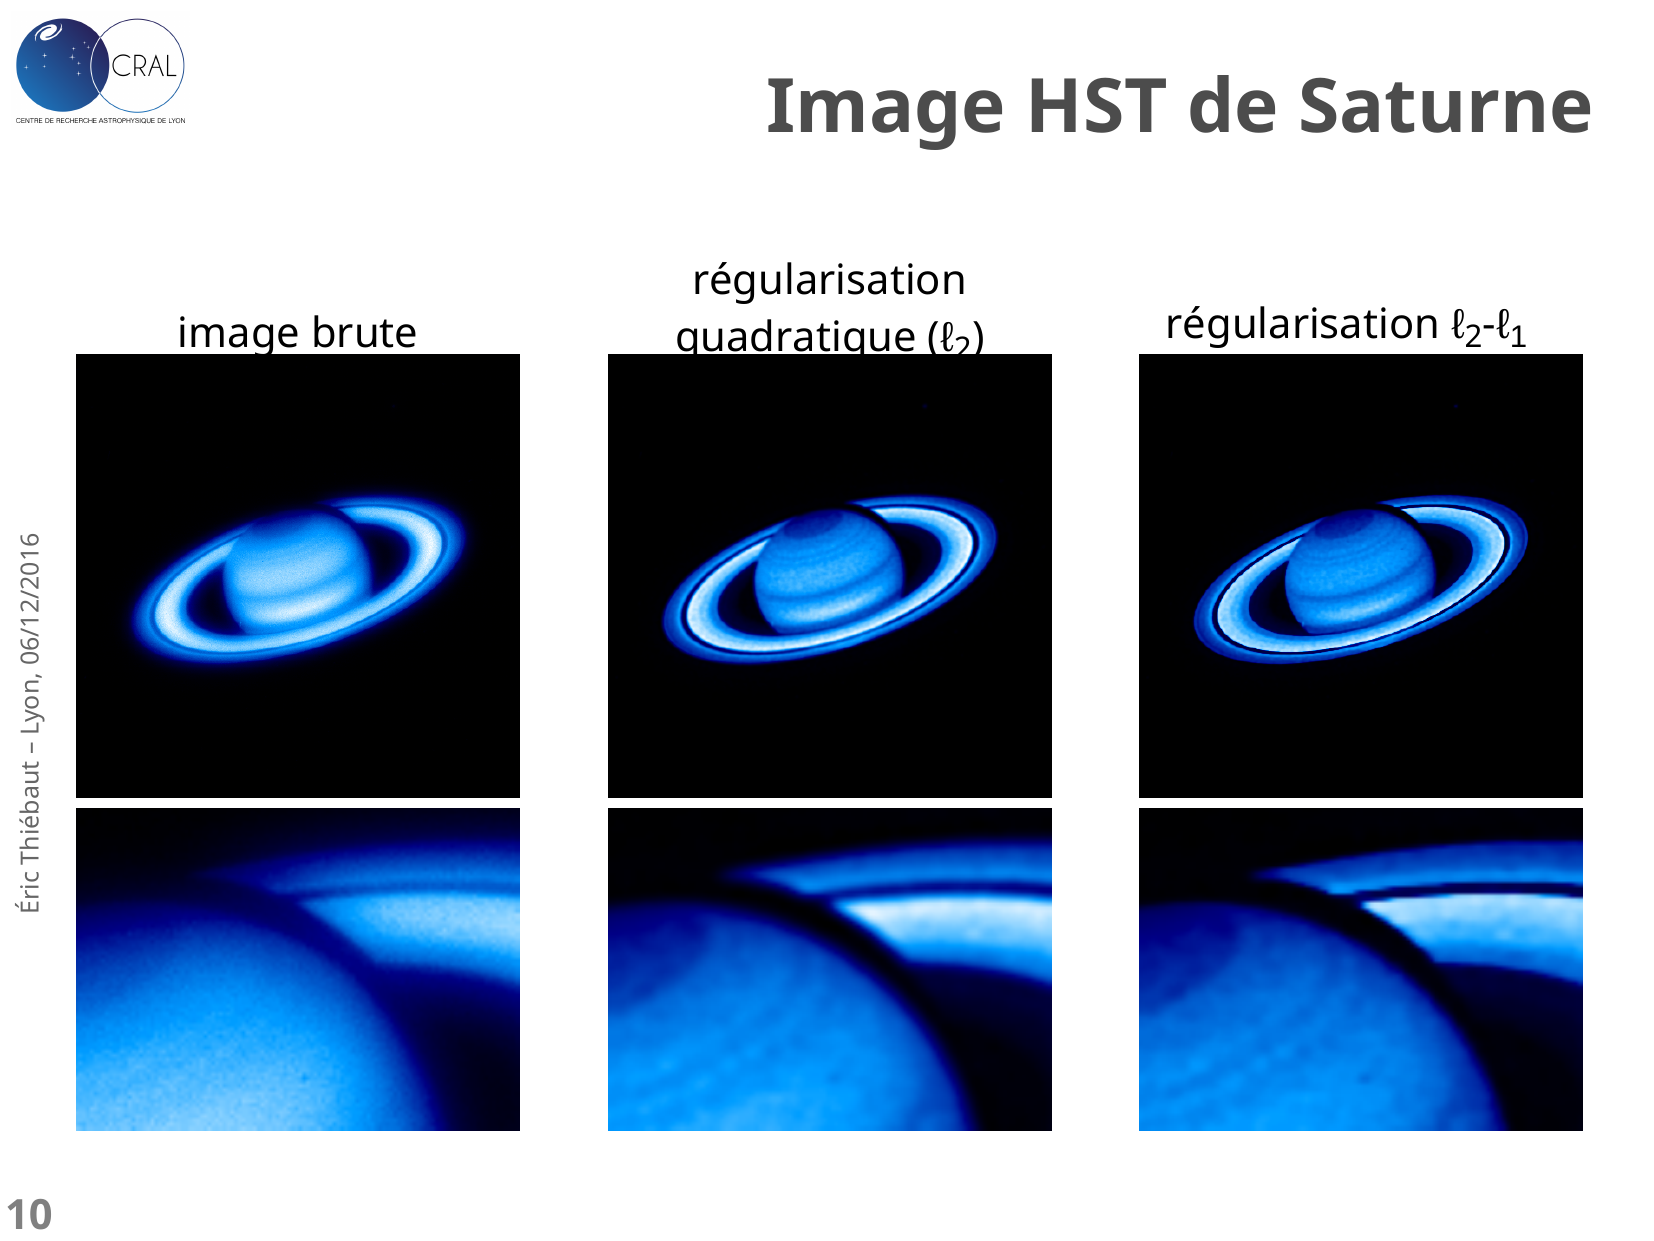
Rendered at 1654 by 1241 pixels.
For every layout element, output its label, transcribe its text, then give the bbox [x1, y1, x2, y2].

title Image HST de Saturne [147, 0, 1595, 207]
picture [76, 808, 520, 1131]
picture [11, 11, 147, 130]
picture [608, 354, 1052, 798]
picture [1139, 808, 1583, 1131]
text_box régularisation quadratique (ℓ2) [608, 242, 1052, 354]
picture [608, 808, 1052, 1131]
picture [1139, 354, 1583, 798]
text_box régularisation ℓ2-ℓ1 [1139, 286, 1554, 354]
picture [76, 358, 520, 798]
text_box image brute [76, 295, 520, 358]
